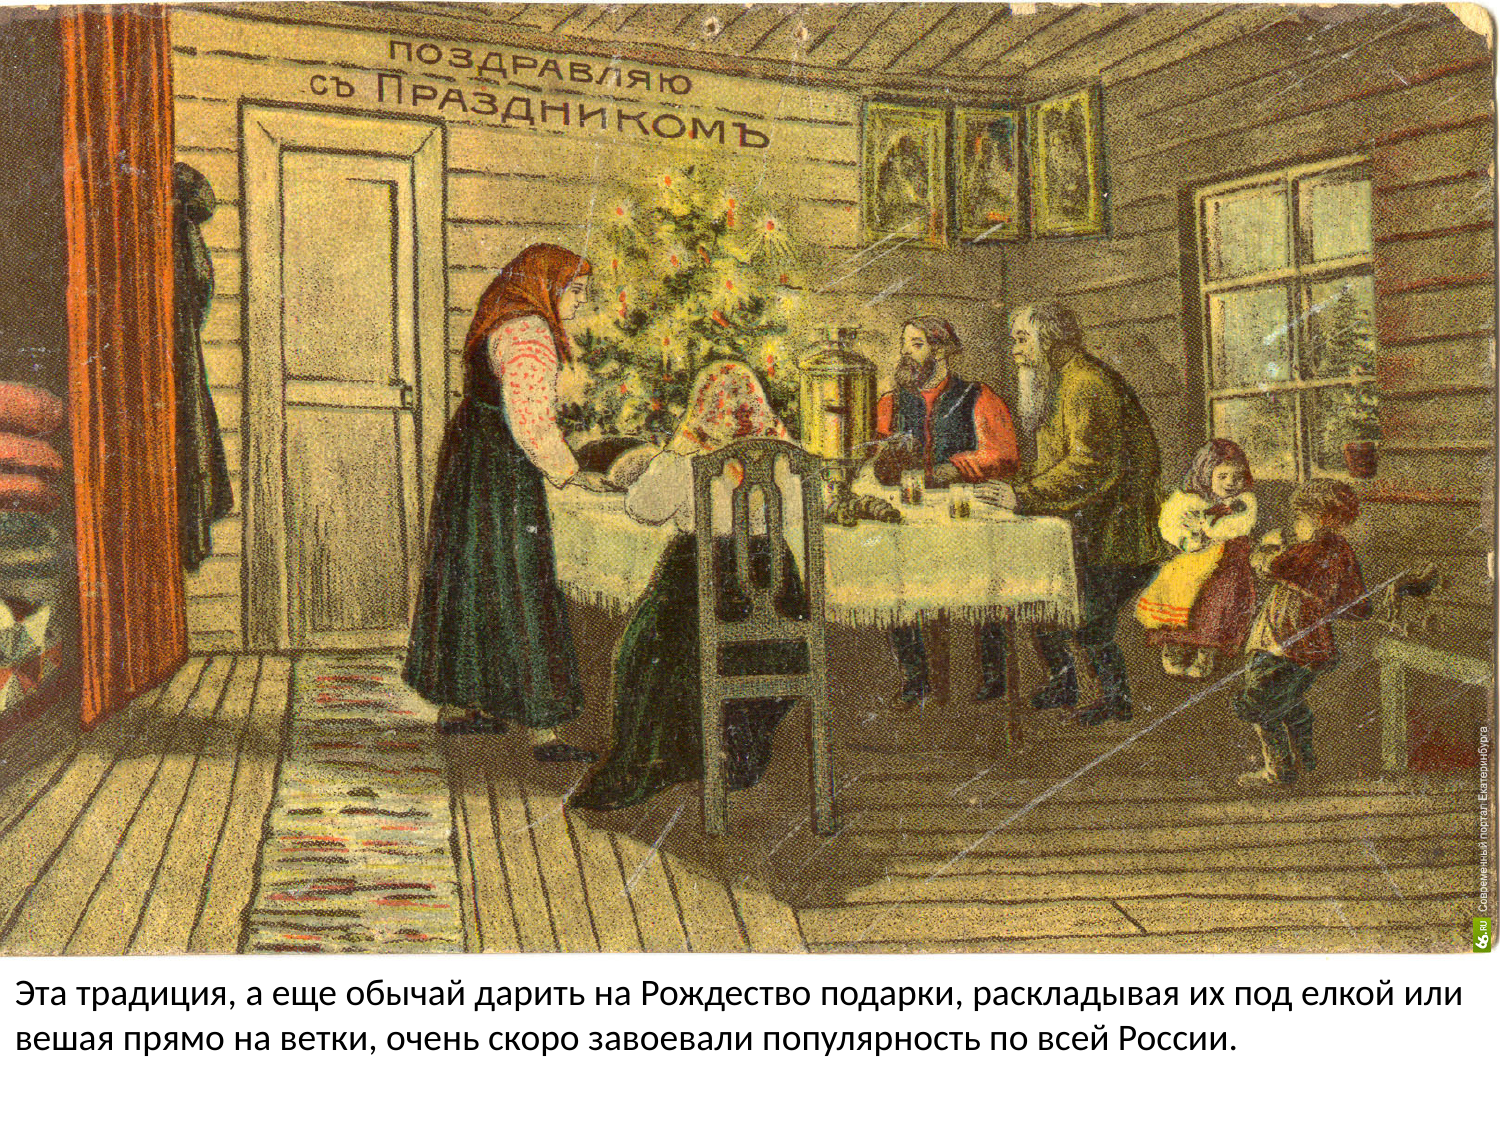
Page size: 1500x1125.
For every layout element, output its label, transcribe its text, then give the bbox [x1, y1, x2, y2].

picture [0, 0, 1500, 960]
text_box Эта традиция, а еще обычай дарить на Рождество подарки, раскладывая их под елкой или вешая прямо на ветки, очень скоро завоевали популярность по всей России. [0, 960, 1500, 1066]
